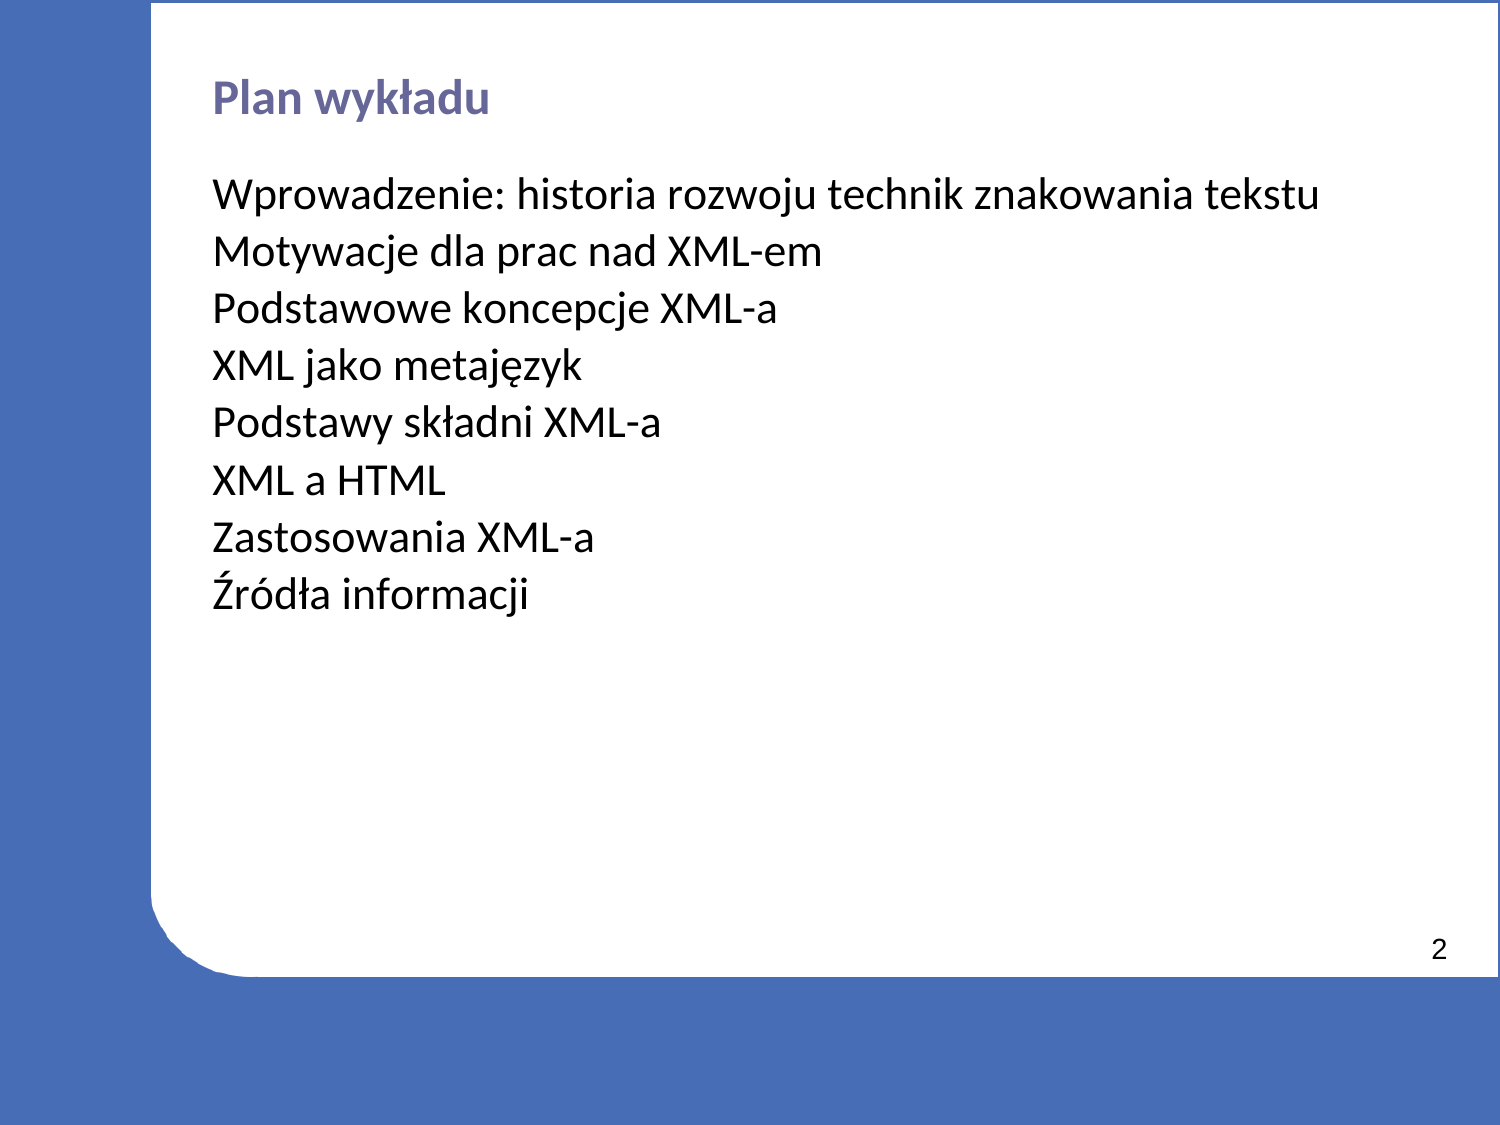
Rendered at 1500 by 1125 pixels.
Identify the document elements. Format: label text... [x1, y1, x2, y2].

title Plan wykładu [212, 32, 1447, 171]
picture [0, 0, 1500, 1125]
list Wprowadzenie: historia rozwoju technik znakowania tekstu Motywacje dla prac nad XML-em Podstawowe koncepcje XML-a XML jako metajęzyk Podstawy składni XML-a XML a HTML Zastosowania XML-a Źródła informacji [212, 174, 1448, 926]
